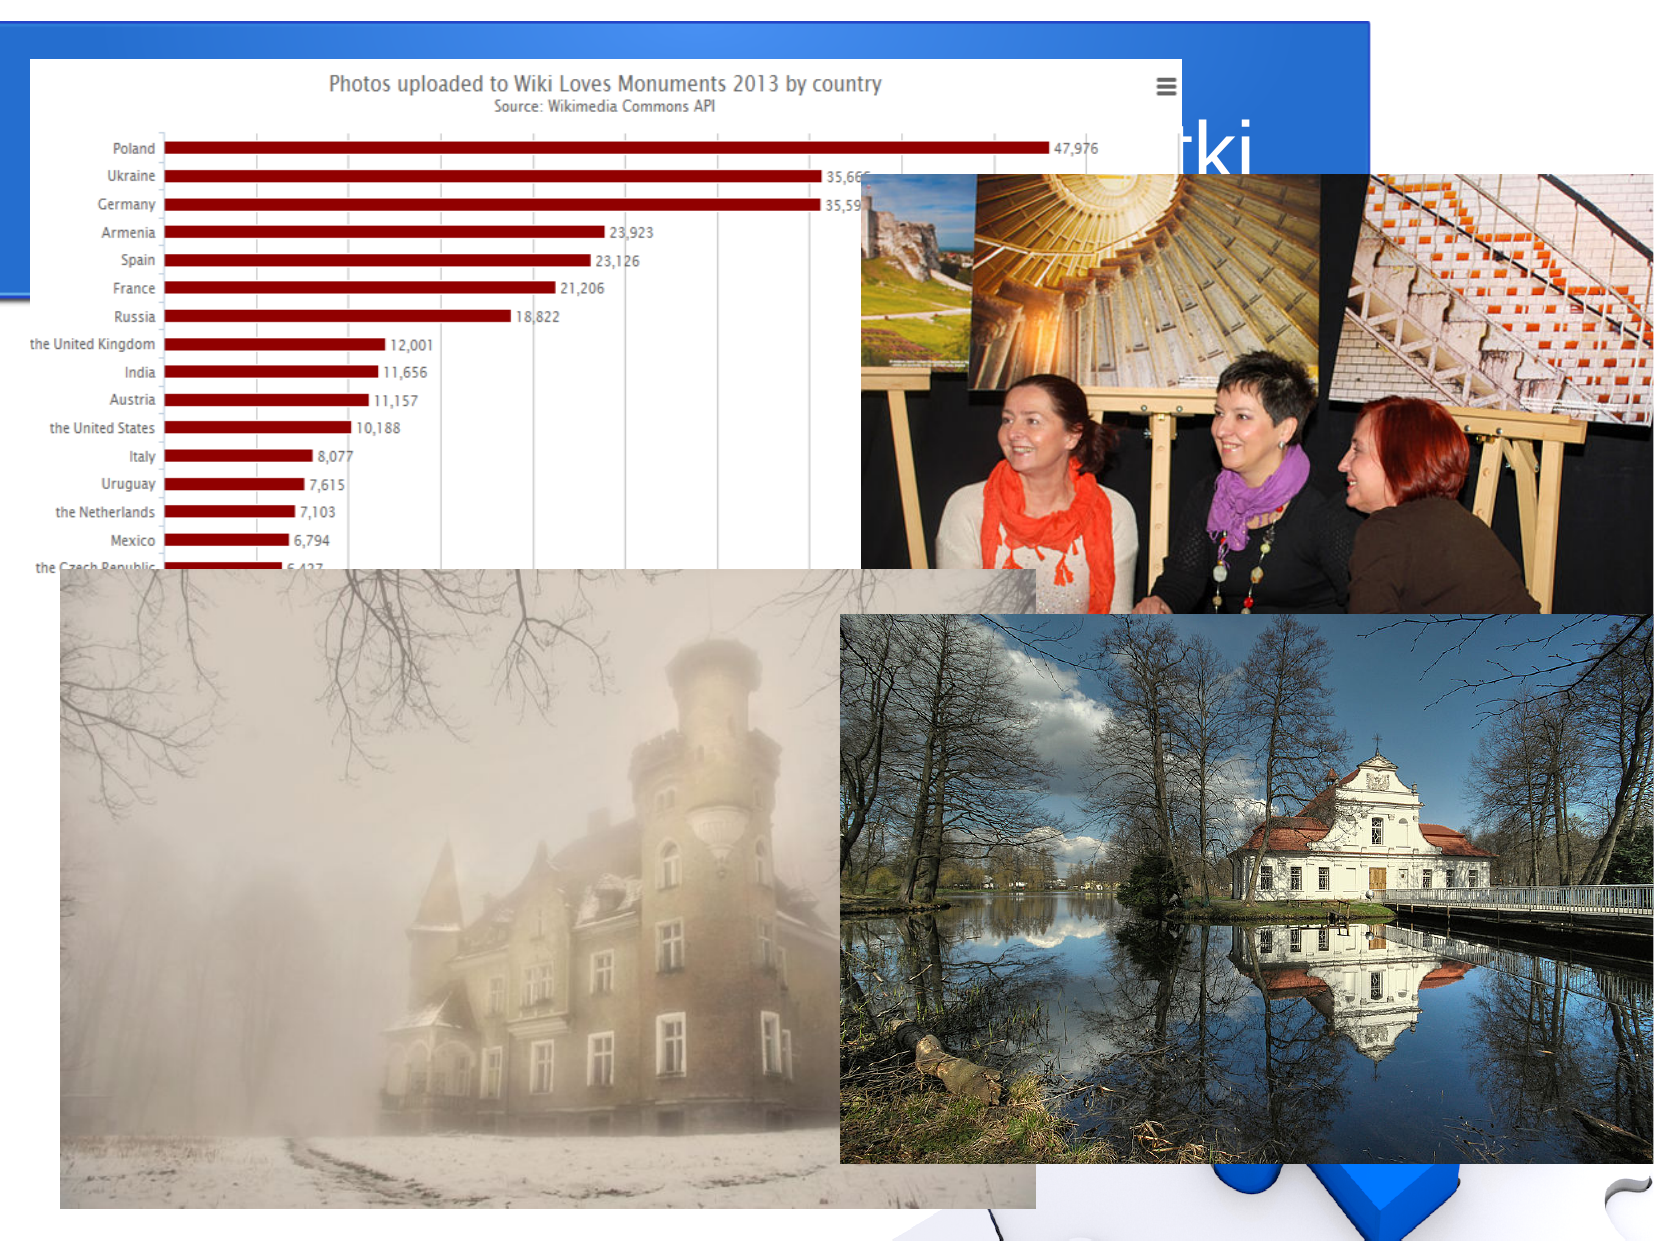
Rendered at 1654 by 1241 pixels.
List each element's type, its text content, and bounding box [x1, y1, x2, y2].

picture [0, 21, 1654, 1241]
title Sukcesy – Wiki Lubi Zabytki [82, 49, 1356, 174]
